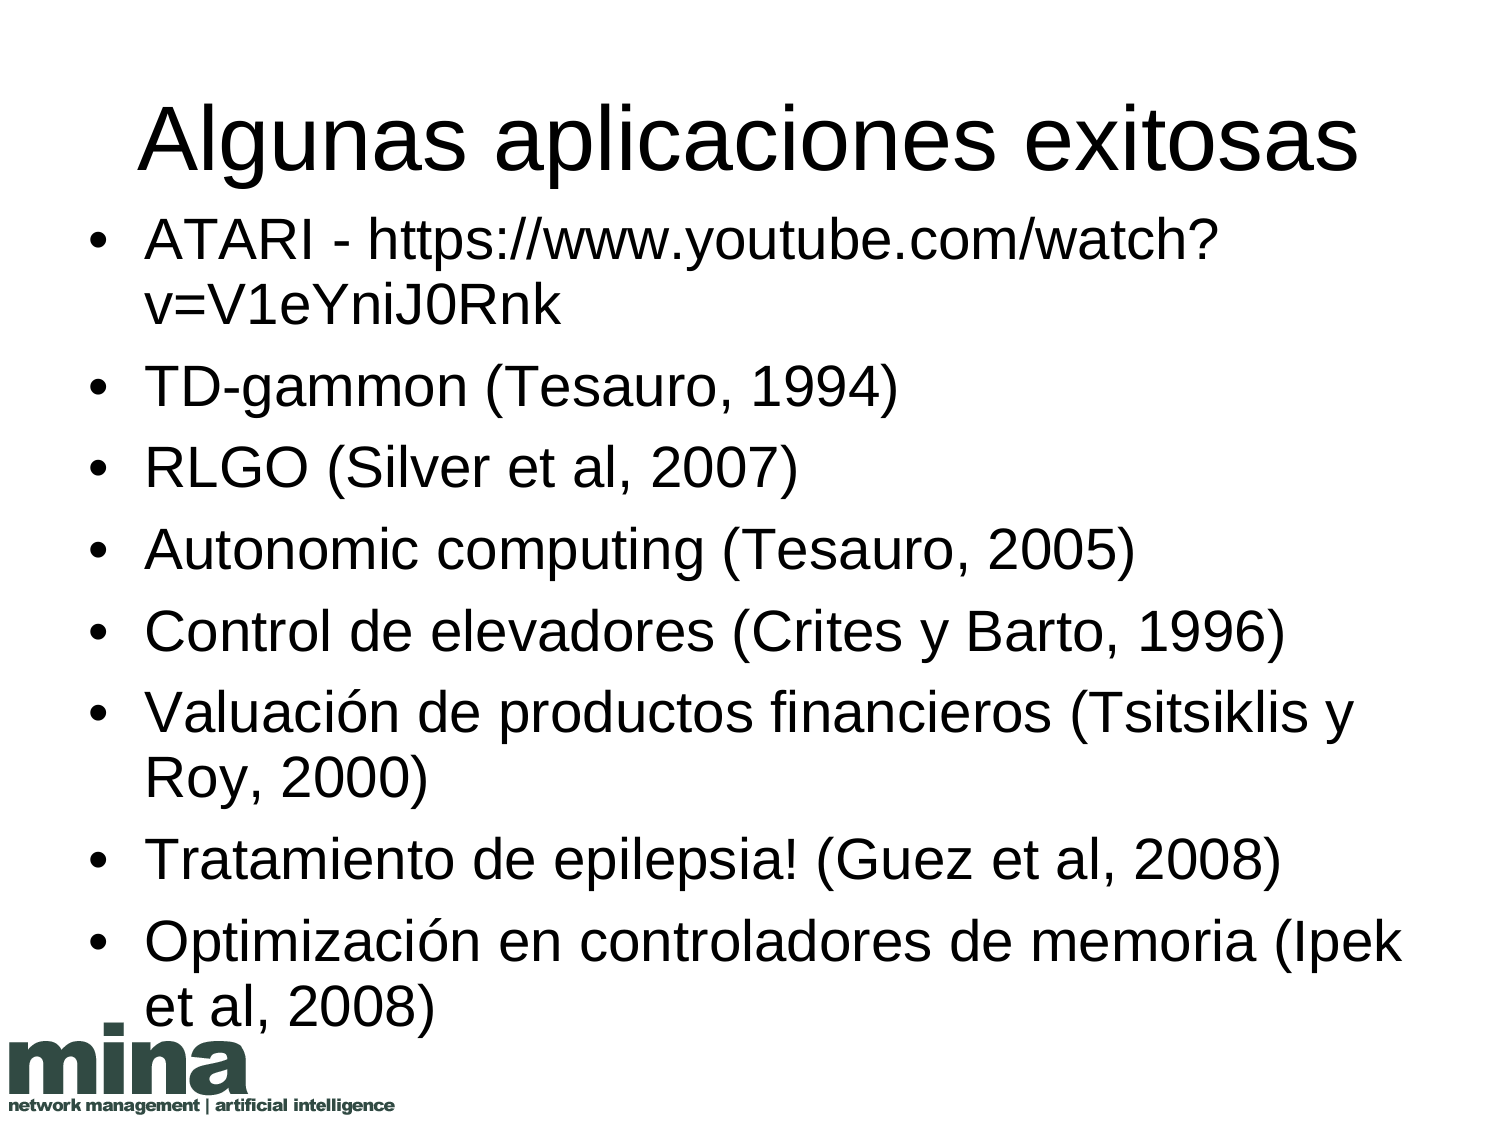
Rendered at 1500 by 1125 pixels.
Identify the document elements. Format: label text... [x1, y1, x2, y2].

list ATARI - https://www.youtube.com/watch?v=V1eYniJ0Rnk TD-gammon (Tesauro, 1994) RLGO (Silver et al, 2007) Autonomic computing (Tesauro, 2005) Control de elevadores (Crites y Barto, 1996) Valuación de productos financieros (Tsitsiklis y Roy, 2000) Tratamiento de epilepsia! (Guez et al, 2008) Optimización en controladores de memoria (Ipek et al, 2008) [88, 206, 1439, 1039]
title Algunas aplicaciones exitosas [75, 21, 1426, 257]
picture [0, 1016, 402, 1119]
